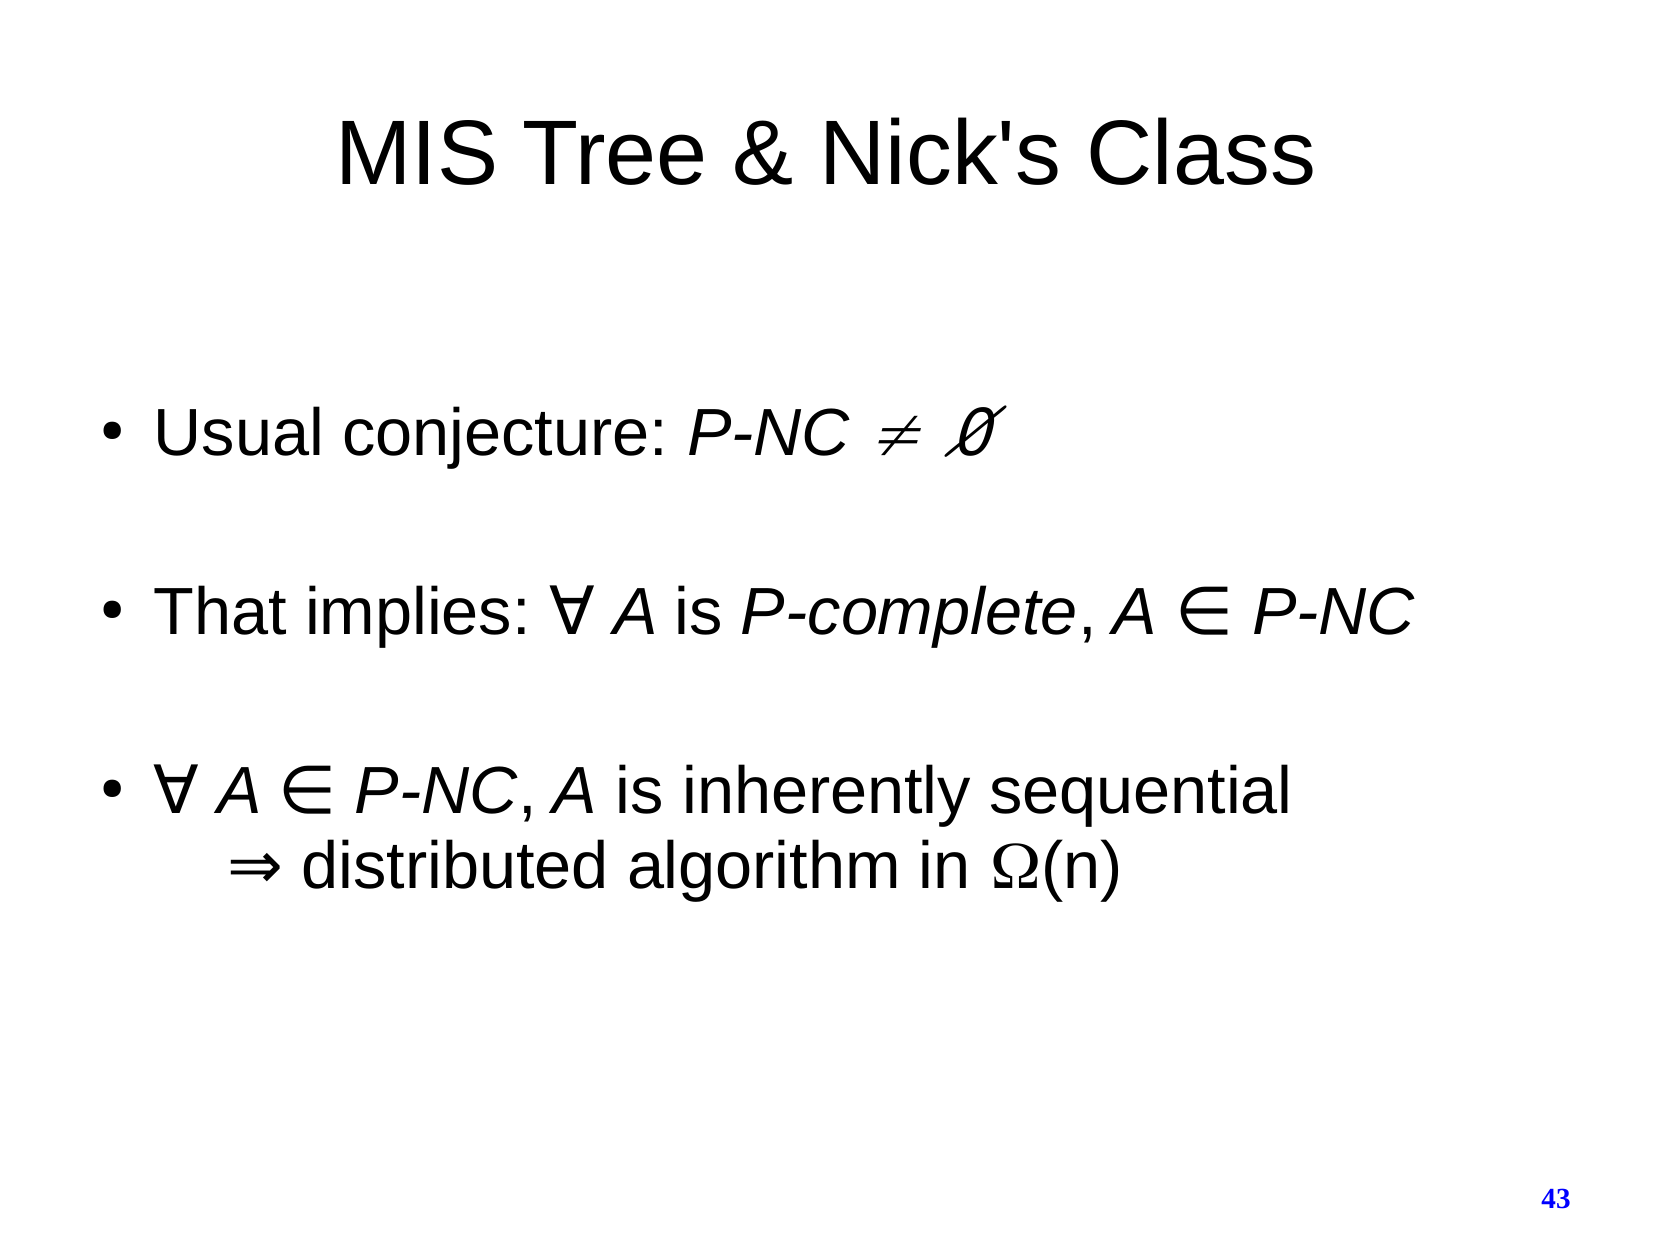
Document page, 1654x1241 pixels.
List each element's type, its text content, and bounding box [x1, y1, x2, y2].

title MIS Tree & Nick's Class [82, 49, 1571, 257]
list Usual conjecture: P-NC ¹ ∅ That implies: ∀ A is P-complete, A ∈ P-NC ∀ A ∈ P-NC, A is inherently sequential ⇒ distributed algorithm in W(n) [82, 290, 1571, 1010]
